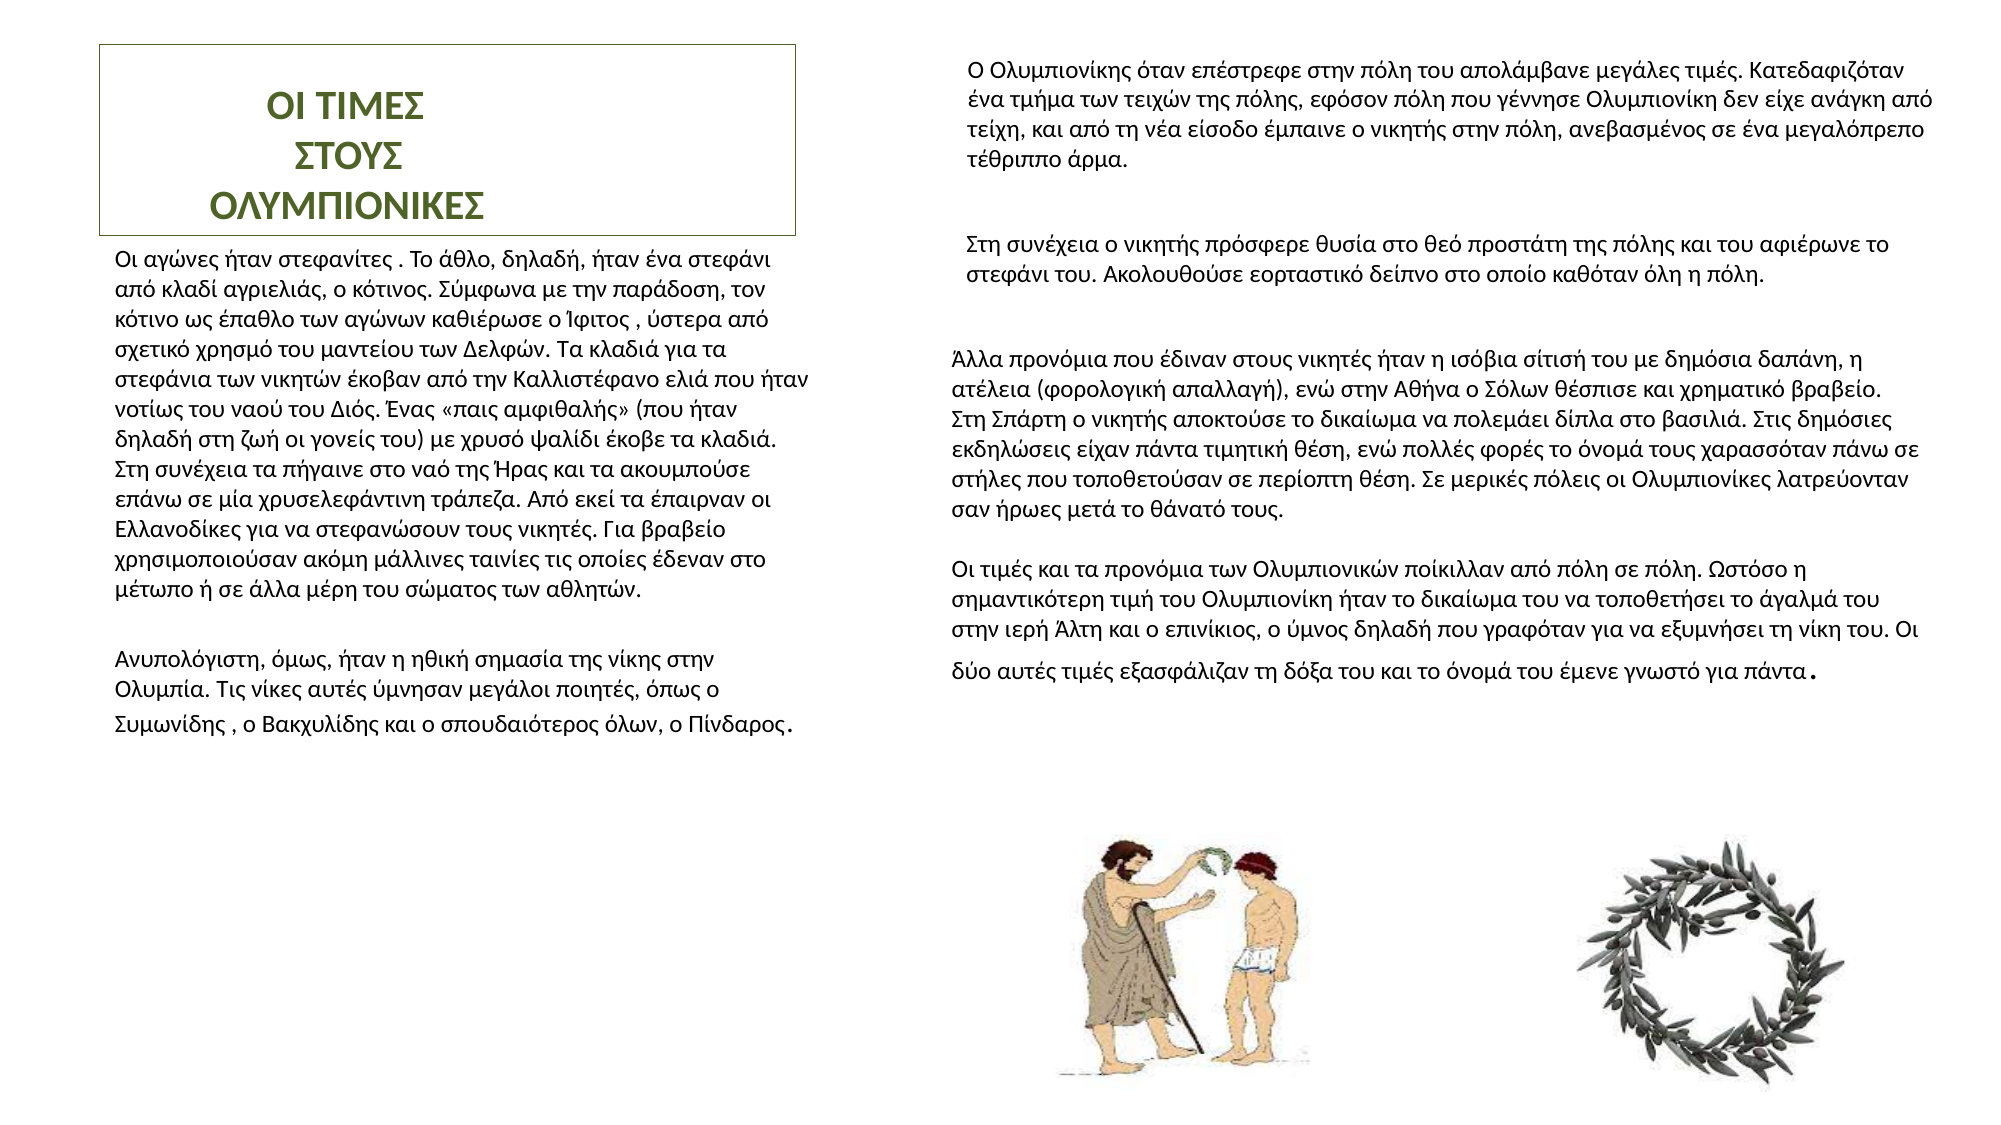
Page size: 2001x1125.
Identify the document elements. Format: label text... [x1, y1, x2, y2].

text_box Άλλα προνόμια που έδιναν στους νικητές ήταν η ισόβια σίτισή του με δημόσια δαπάνη, η ατέλεια (φορολογική απαλλαγή), ενώ στην Αθήνα ο Σόλων θέσπισε και χρηματικό βραβείο. Στη Σπάρτη ο νικητής αποκτούσε το δικαίωμα να πολεμάει δίπλα στο βασιλιά. Στις δημόσιες εκδηλώσεις είχαν πάντα τιμητική θέση, ενώ πολλές φορές το όνομά τους χαρασσόταν πάνω σε στήλες που τοποθετούσαν σε περίοπτη θέση. Σε μερικές πόλεις οι Ολυμπιονίκες λατρεύονταν σαν ήρωες μετά το θάνατό τους. Οι τιμές και τα προνόμια των Ολυμπιονικών ποίκιλλαν από πόλη σε πόλη. Ωστόσο η σημαντικότερη τιμή του Ολυμπιονίκη ήταν το δικαίωμα του να τοποθετήσει το άγαλμά του στην ιερή Άλτη και ο επινίκιος, ο ύμνος δηλαδή που γραφόταν για να εξυμνήσει τη νίκη του. Οι δύο αυτές τιμές εξασφάλιζαν τη δόξα του και το όνομά του έμενε γνωστό για πάντα. [936, 335, 1937, 695]
text_box Ο Ολυμπιονίκης όταν επέστρεφε στην πόλη του απολάμβανε μεγάλες τιμές. Κατεδαφιζόταν ένα τμήμα των τειχών της πόλης, εφόσον πόλη που γέννησε Ολυμπιονίκη δεν είχε ανάγκη από τείχη, και από τη νέα είσοδο έμπαινε ο νικητής στην πόλη, ανεβασμένος σε ένα μεγαλόπρεπο τέθριππο άρμα. [953, 45, 1953, 181]
picture [999, 834, 1426, 1111]
picture [1504, 834, 1922, 1092]
list Οι αγώνες ήταν στεφανίτες . Το άθλο, δηλαδή, ήταν ένα στεφάνι από κλαδί αγριελιάς, ο κότινος. Σύμφωνα με την παράδοση, τον κότινο ως έπαθλο των αγώνων καθιέρωσε ο Ίφιτος , ύστερα από σχετικό χρησμό του μαντείου των Δελφών. Τα κλαδιά για τα στεφάνια των νικητών έκοβαν από την Καλλιστέφανο ελιά που ήταν νοτίως του ναού του Διός. Ένας «παις αμφιθαλής» (που ήταν δηλαδή στη ζωή οι γονείς του) με χρυσό ψαλίδι έκοβε τα κλαδιά. Στη συνέχεια τα πήγαινε στο ναό της Ήρας και τα ακουμπούσε επάνω σε μία χρυσελεφάντινη τράπεζα. Από εκεί τα έπαιρναν οι Ελλανοδίκες για να στεφανώσουν τους νικητές. Για βραβείο χρησιμοποιούσαν ακόμη μάλλινες ταινίες τις οποίες έδεναν στο μέτωπο ή σε άλλα μέρη του σώματος των αθλητών. Ανυπολόγιστη, όμως, ήταν η ηθική σημασία της νίκης στην Ολυμπία. Τις νίκες αυτές ύμνησαν μεγάλοι ποιητές, όπως ο Συμωνίδης , ο Βακχυλίδης και ο σπουδαιότερος όλων, ο Πίνδαρος. [99, 235, 827, 1059]
title ΟΙ ΤΙΜΕΣ ΣΤΟΥΣ ΟΛΥΜΠΙΟΝΙΚΕΣ [99, 44, 796, 235]
text_box Στη συνέχεια ο νικητής πρόσφερε θυσία στο θεό προστάτη της πόλης και του αφιέρωνε το στεφάνι του. Ακολουθούσε εορταστικό δείπνο στο οποίο καθόταν όλη η πόλη. [951, 219, 1952, 295]
